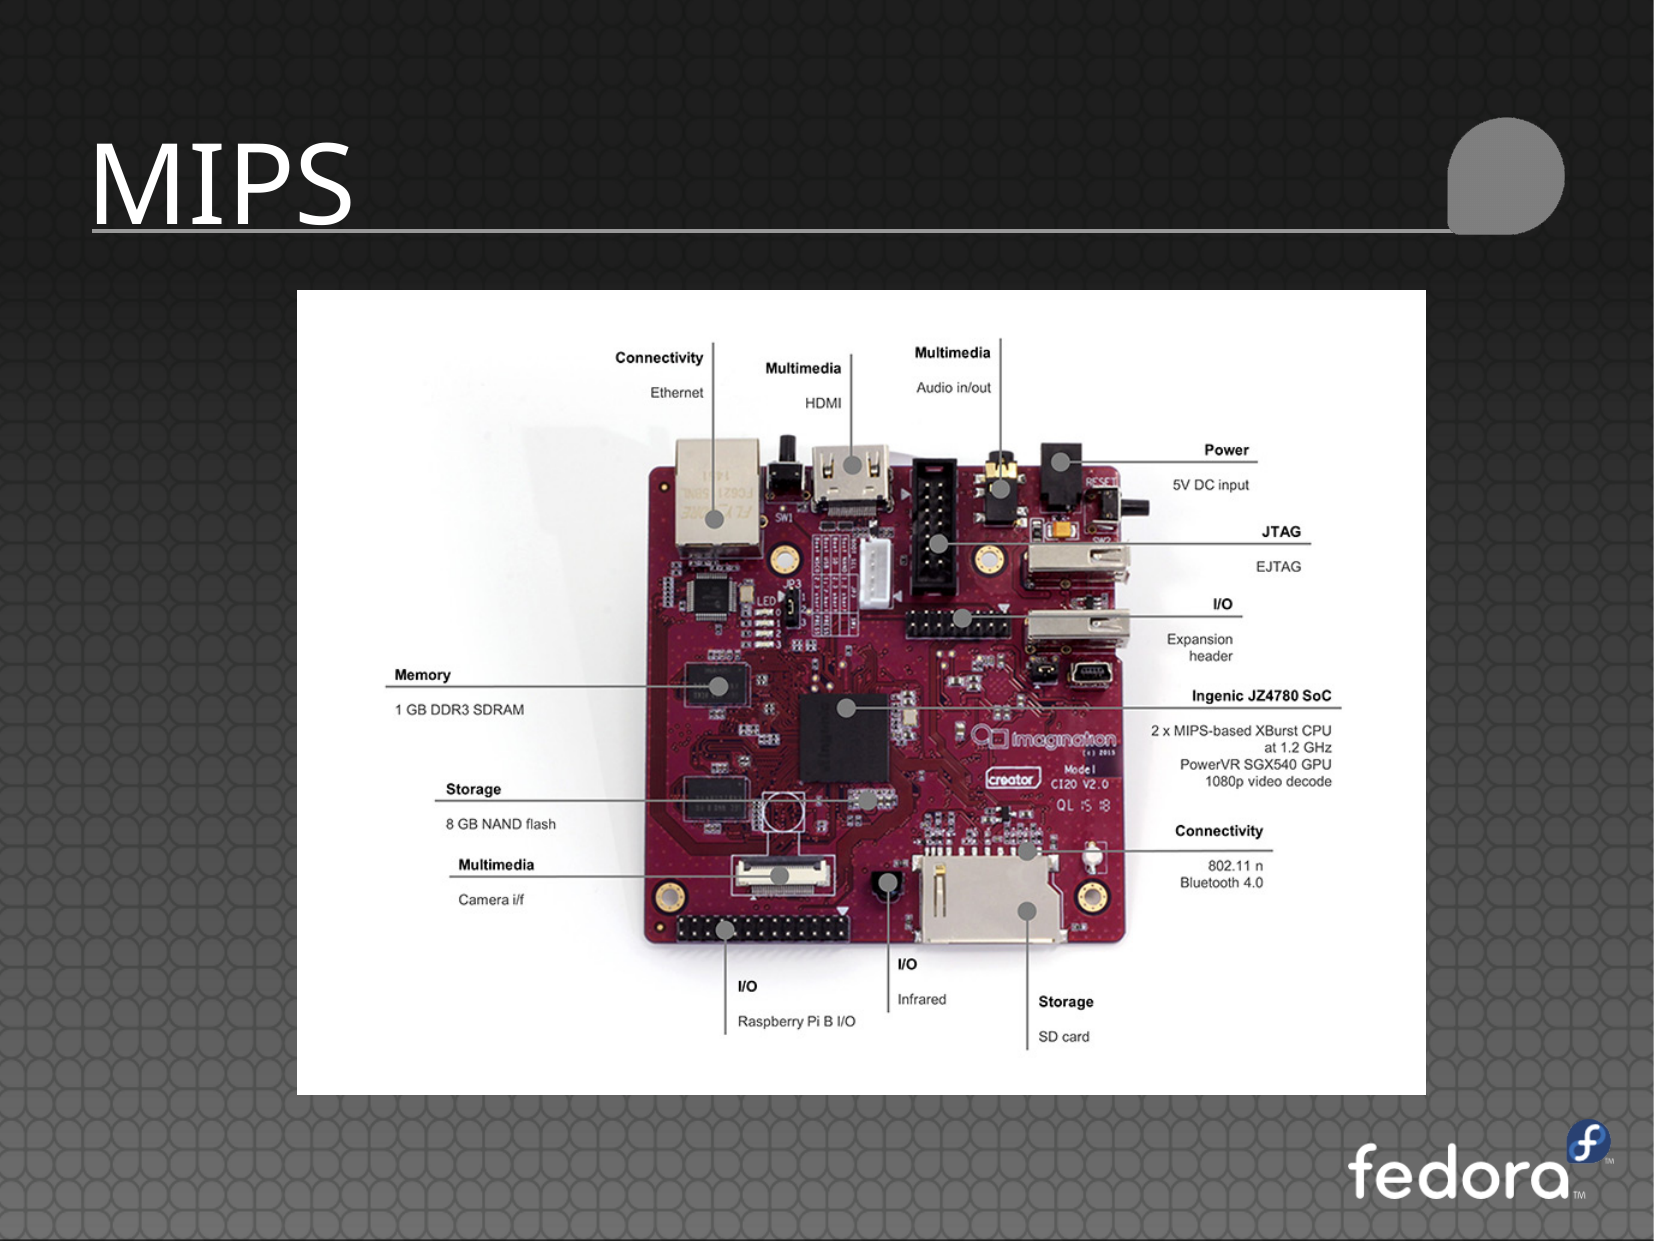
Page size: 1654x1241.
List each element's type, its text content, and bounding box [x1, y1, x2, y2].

picture [0, 0, 1654, 1241]
title MIPS [86, 112, 1576, 249]
